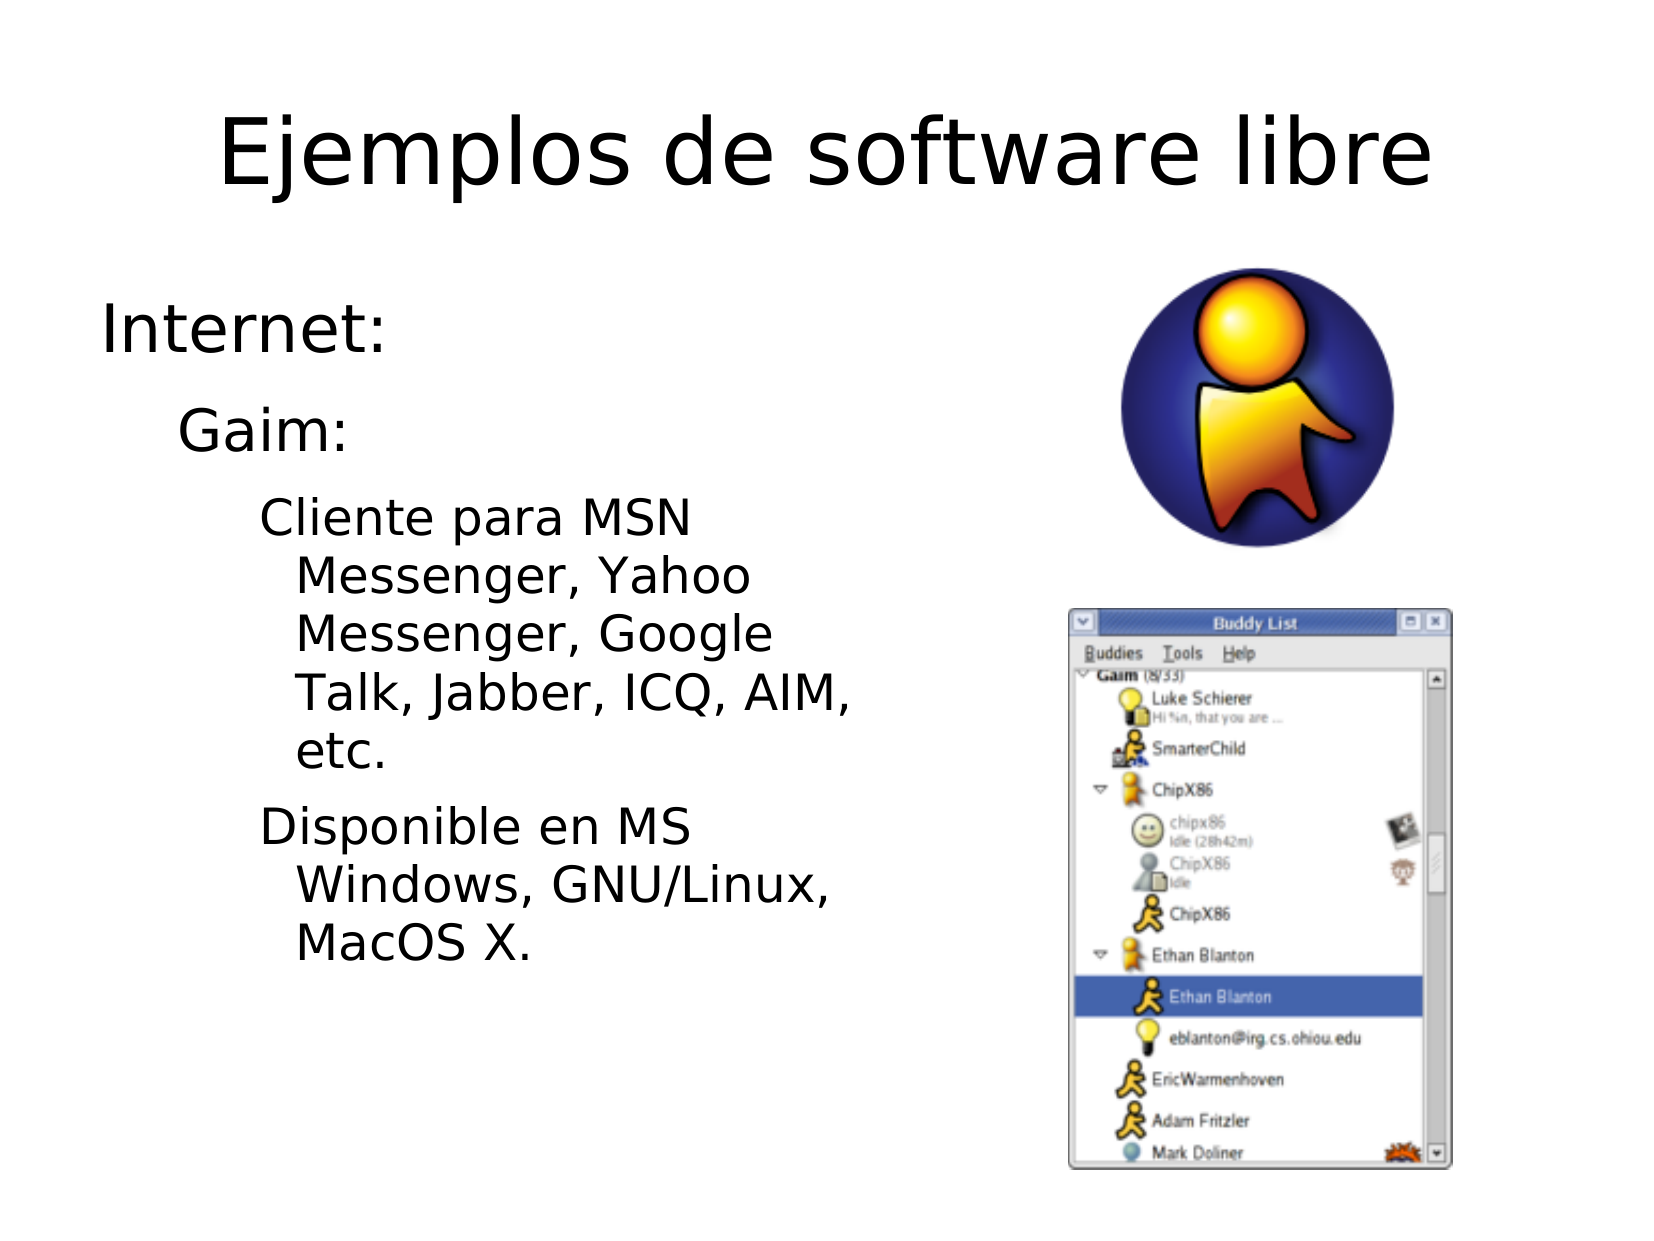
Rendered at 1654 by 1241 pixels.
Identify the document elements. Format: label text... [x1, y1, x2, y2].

title Ejemplos de software libre [82, 56, 1571, 250]
picture [1116, 265, 1400, 556]
picture [1068, 608, 1453, 1170]
list Internet: Gaim: Cliente para MSN Messenger, Yahoo Messenger, Google Talk, Jabber, ICQ, AIM, etc. Disponible en MS Windows, GNU/Linux, MacOS X. [82, 290, 886, 1094]
